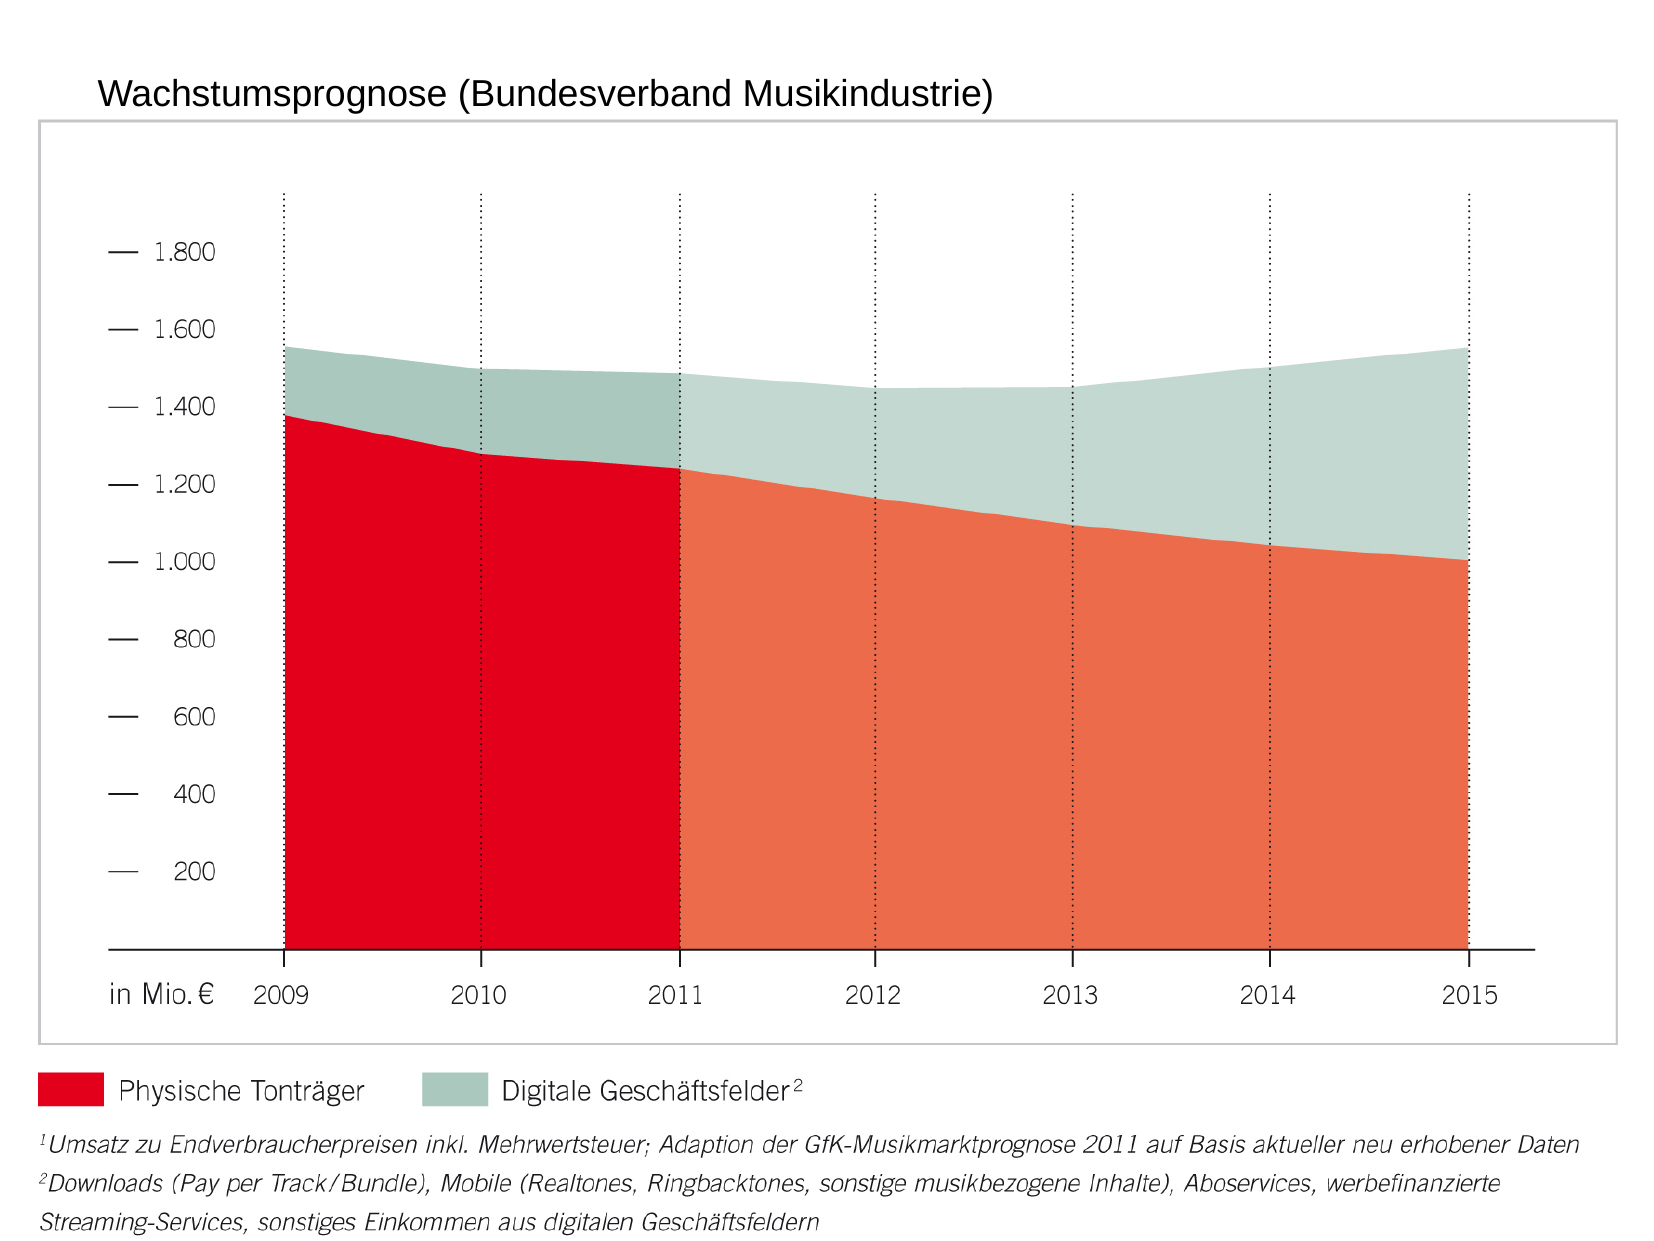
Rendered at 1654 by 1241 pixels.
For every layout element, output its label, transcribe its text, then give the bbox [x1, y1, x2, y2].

picture [3, 90, 1654, 1241]
text_box Wachstumsprognose (Bundesverband Musikindustrie) [82, 64, 1010, 122]
